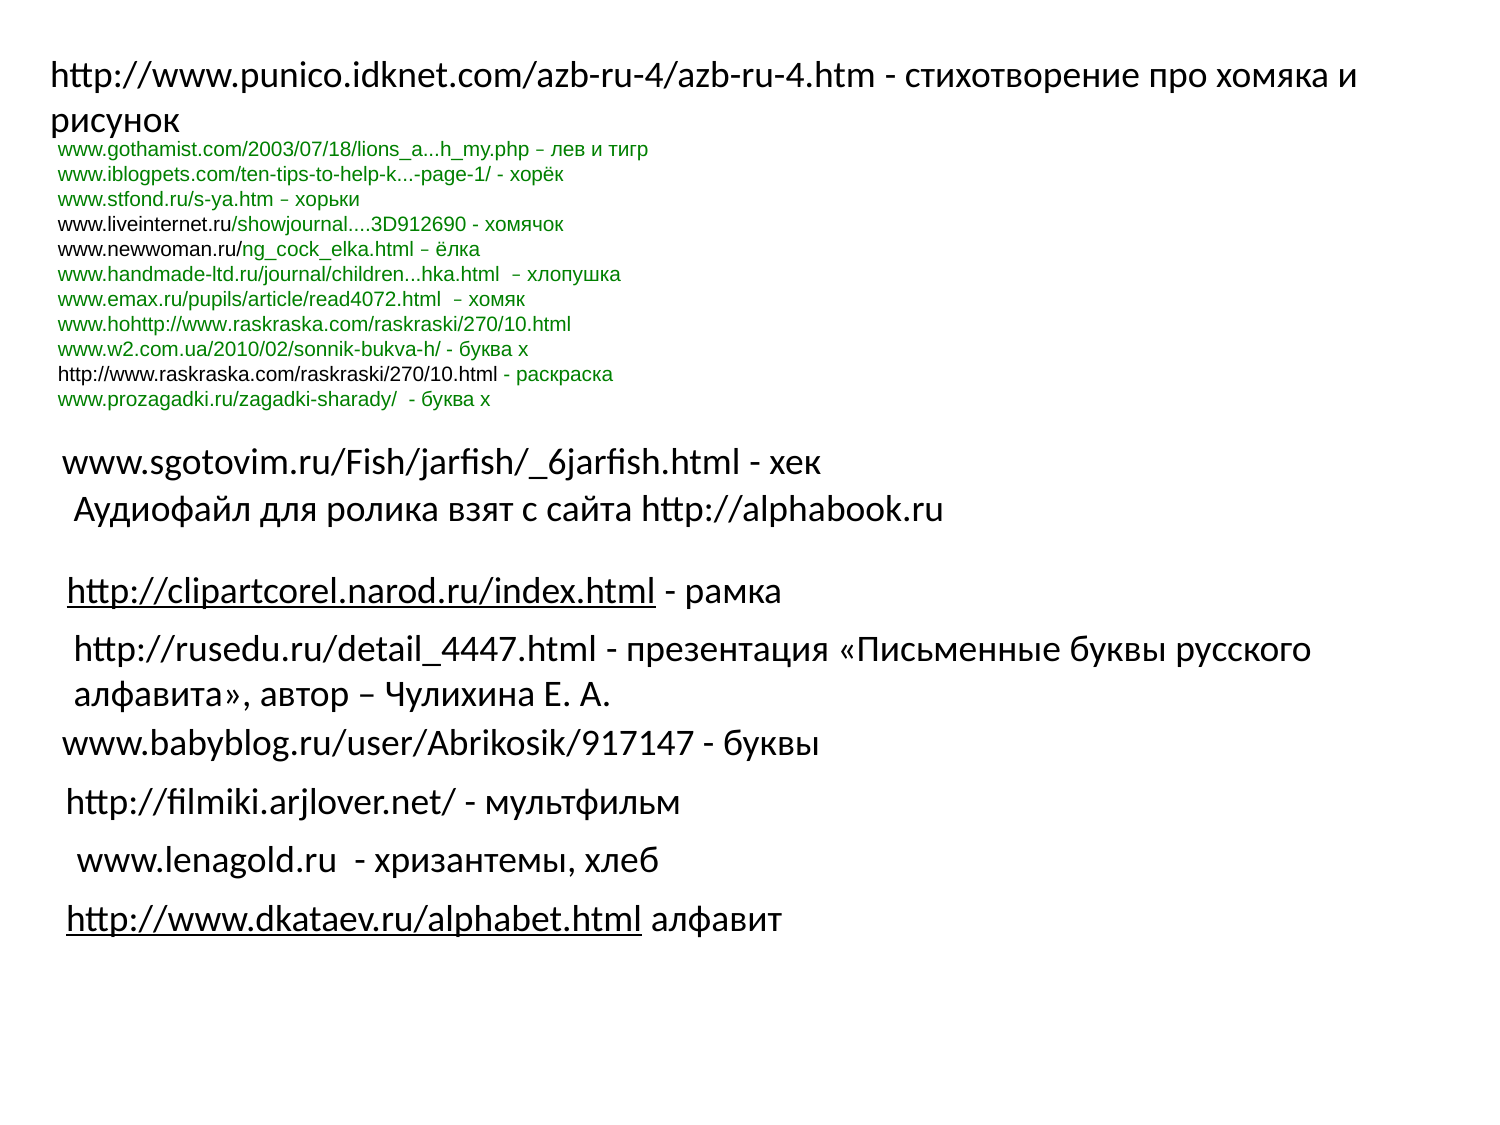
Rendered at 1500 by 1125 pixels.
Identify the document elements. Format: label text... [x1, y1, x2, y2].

text_box www.babyblog.ru/user/Abrikosik/917147 - буквы [46, 703, 1278, 771]
text_box www.sgotovim.ru/Fish/jarfish/_6jarfish.html - хек [46, 421, 837, 490]
text_box www.lenagold.ru - хризантемы, хлеб [61, 820, 675, 878]
text_box http://filmiki.arjlover.net/ - мультфильм [50, 761, 697, 830]
text_box Аудиофайл для ролика взят с сайта http://alphabook.ru [58, 468, 1114, 537]
text_box http://clipartcorel.narod.ru/index.html - рамка [51, 550, 798, 619]
text_box http://www.punico.idknet.com/azb-ru-4/azb-ru-4.htm - стихотворение про хомяка и рисунок [35, 35, 1454, 148]
text_box http://rusedu.ru/detail_4447.html - презентация «Письменные буквы русского алфавита», автор – Чулихина Е. А. [58, 609, 1442, 722]
text_box www.gothamist.com/2003/07/18/lions_a...h_my.php – лев и тигр www.iblogpets.com/ten-tips-to-help-k...-page-1/ - хорёк www.stfond.ru/s-ya.htm – хорьки www.liveinternet.ru/showjournal....3D912690 - хомячок www.newwoman.ru/ng_cock_elka.html – ёлка www.handmade-ltd.ru/journal/children...hka.html – хлопушка www.emax.ru/pupils/article/read4072.html – хомяк www.hohttp://www.raskraska.com/raskraski/270/10.html www.w2.com.ua/2010/02/sonnik-bukva-h/ - буква х http://www.raskraska.com/raskraski/270/10.html - раскраска www.prozagadki.ru/zagadki-sharady/ - буква х [42, 127, 664, 463]
text_box http://www.dkataev.ru/alphabet.html алфавит [51, 878, 798, 947]
